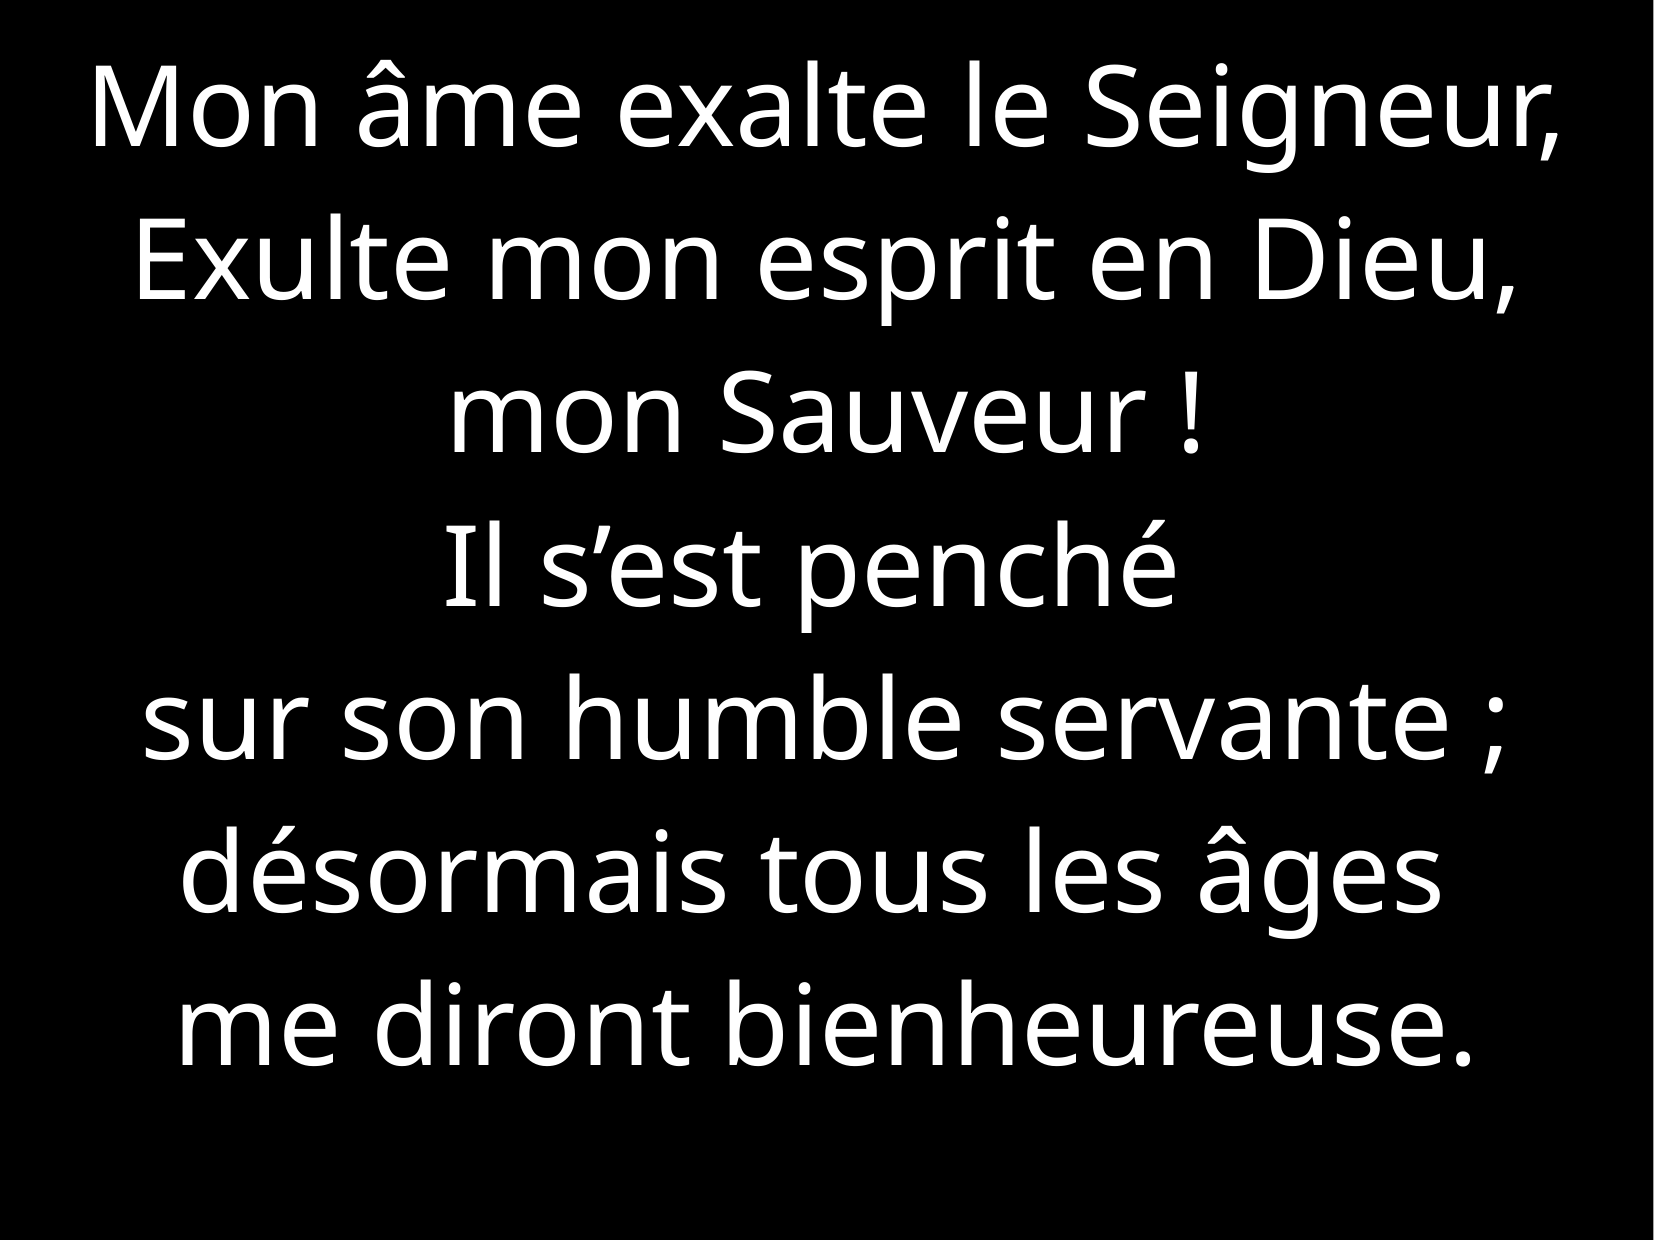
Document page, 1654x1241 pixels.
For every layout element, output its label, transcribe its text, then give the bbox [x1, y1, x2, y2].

subtitle Mon âme exalte le Seigneur, Exulte mon esprit en Dieu, mon Sauveur ! Il s’est penché sur son humble servante ; désormais tous les âges me diront bienheureuse. [35, 11, 1619, 1241]
